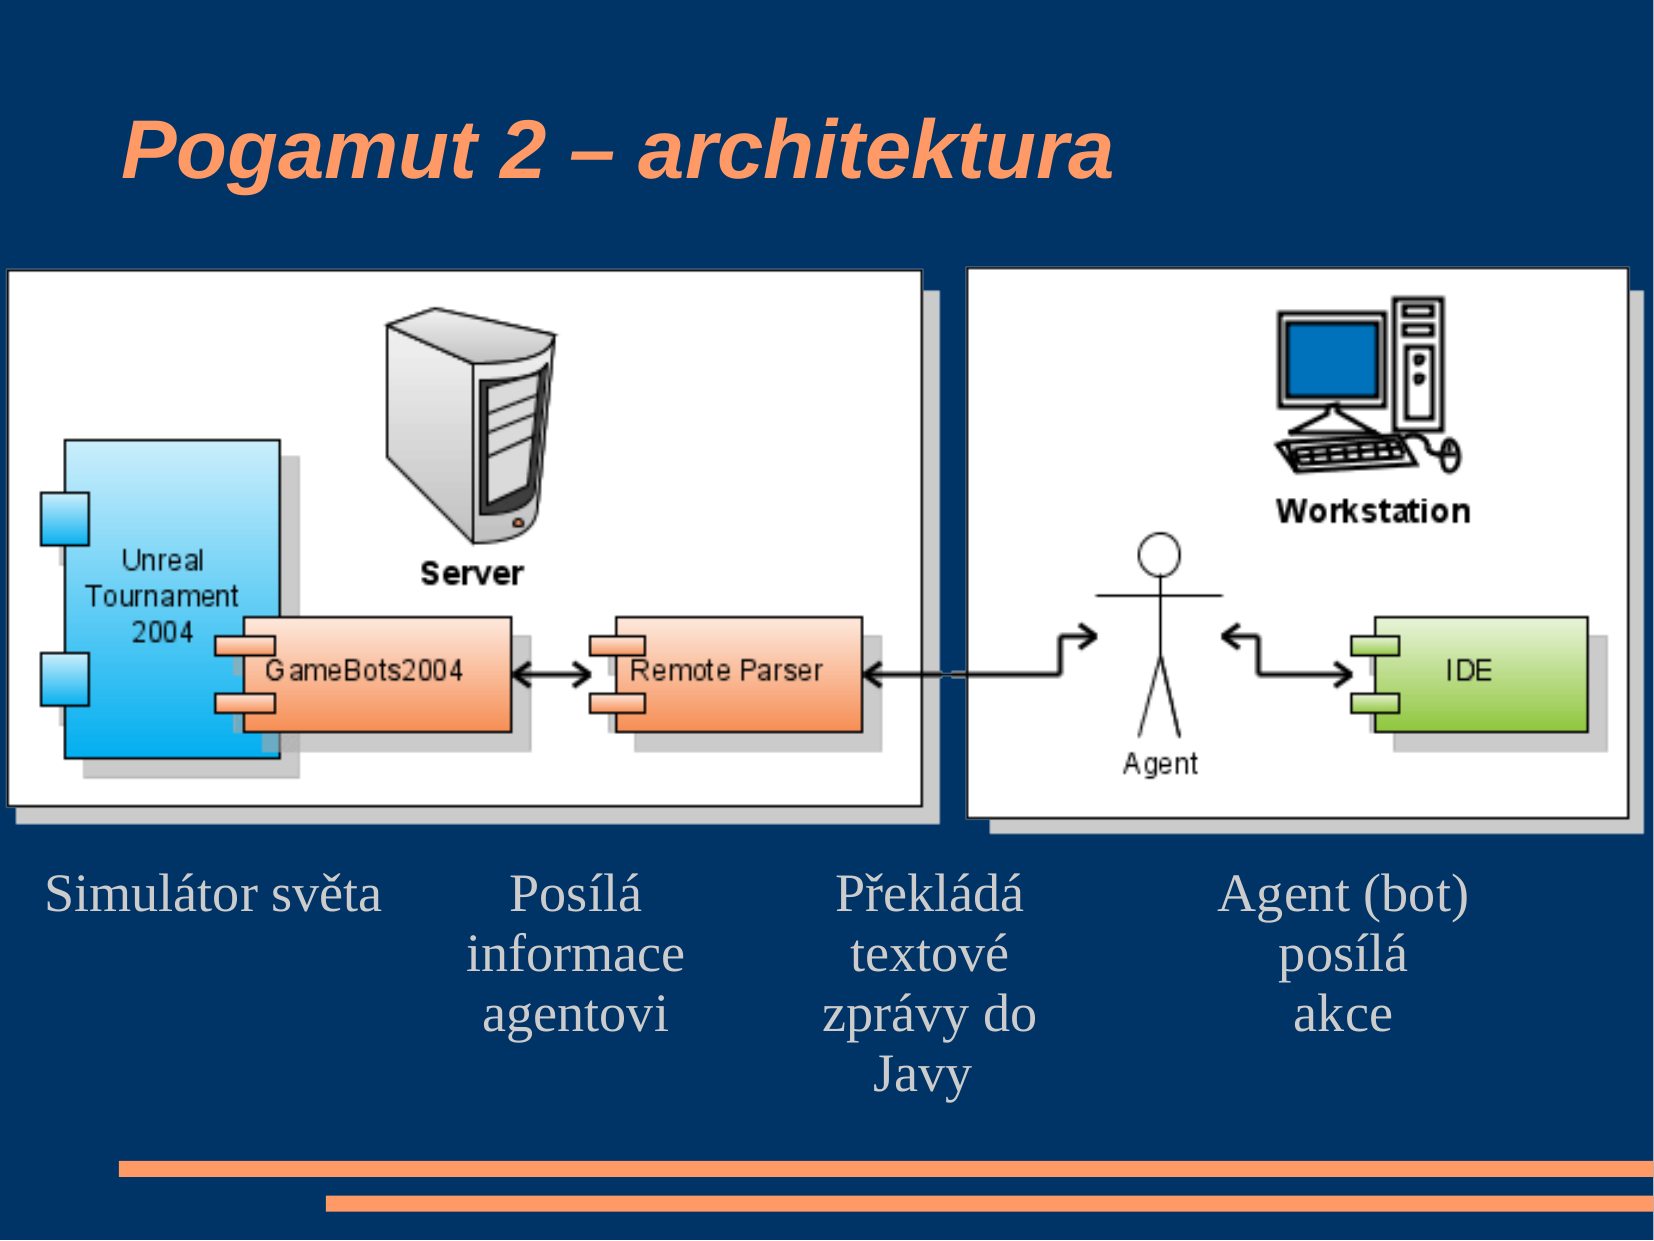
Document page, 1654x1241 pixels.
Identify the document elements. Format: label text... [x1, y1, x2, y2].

text_box Agent (bot) posílá akce [1181, 856, 1506, 1182]
picture [0, 265, 1654, 844]
title Pogamut 2 – architektura [121, 53, 1534, 247]
text_box Posílá informace agentovi [413, 856, 739, 1093]
text_box Překládá textové zprávy do Javy [767, 856, 1093, 1182]
text_box Simulátor světa [29, 856, 413, 933]
